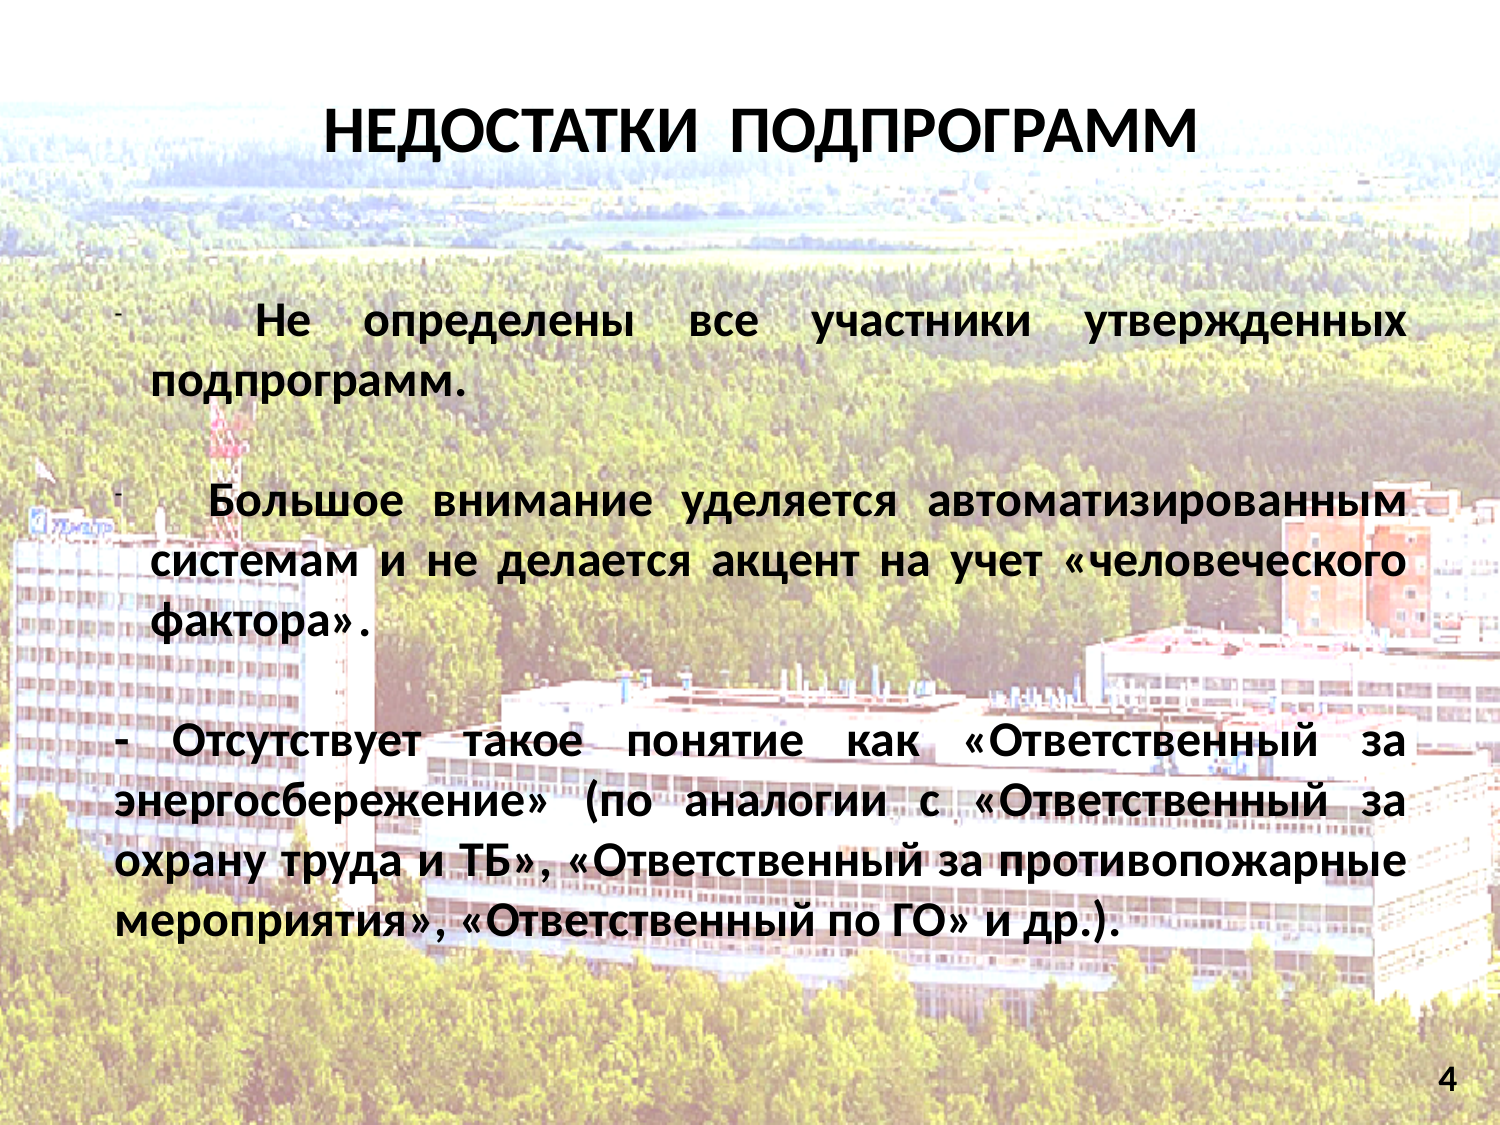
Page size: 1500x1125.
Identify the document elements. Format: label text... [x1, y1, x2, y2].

text_box Не определены все участники утвержденных подпрограмм. Большое внимание уделяется автоматизированным системам и не делается акцент на учет «человеческого фактора». - Отсутствует такое понятие как «Ответственный за энергосбережение» (по аналогии с «Ответственный за охрану труда и ТБ», «Ответственный за противопожарные мероприятия», «Ответственный по ГО» и др.). [100, 278, 1424, 954]
text_box 4 [1423, 1046, 1473, 1107]
text_box НЕДОСТАТКИ ПОДПРОГРАММ [53, 78, 1471, 173]
picture [0, 0, 1500, 1125]
